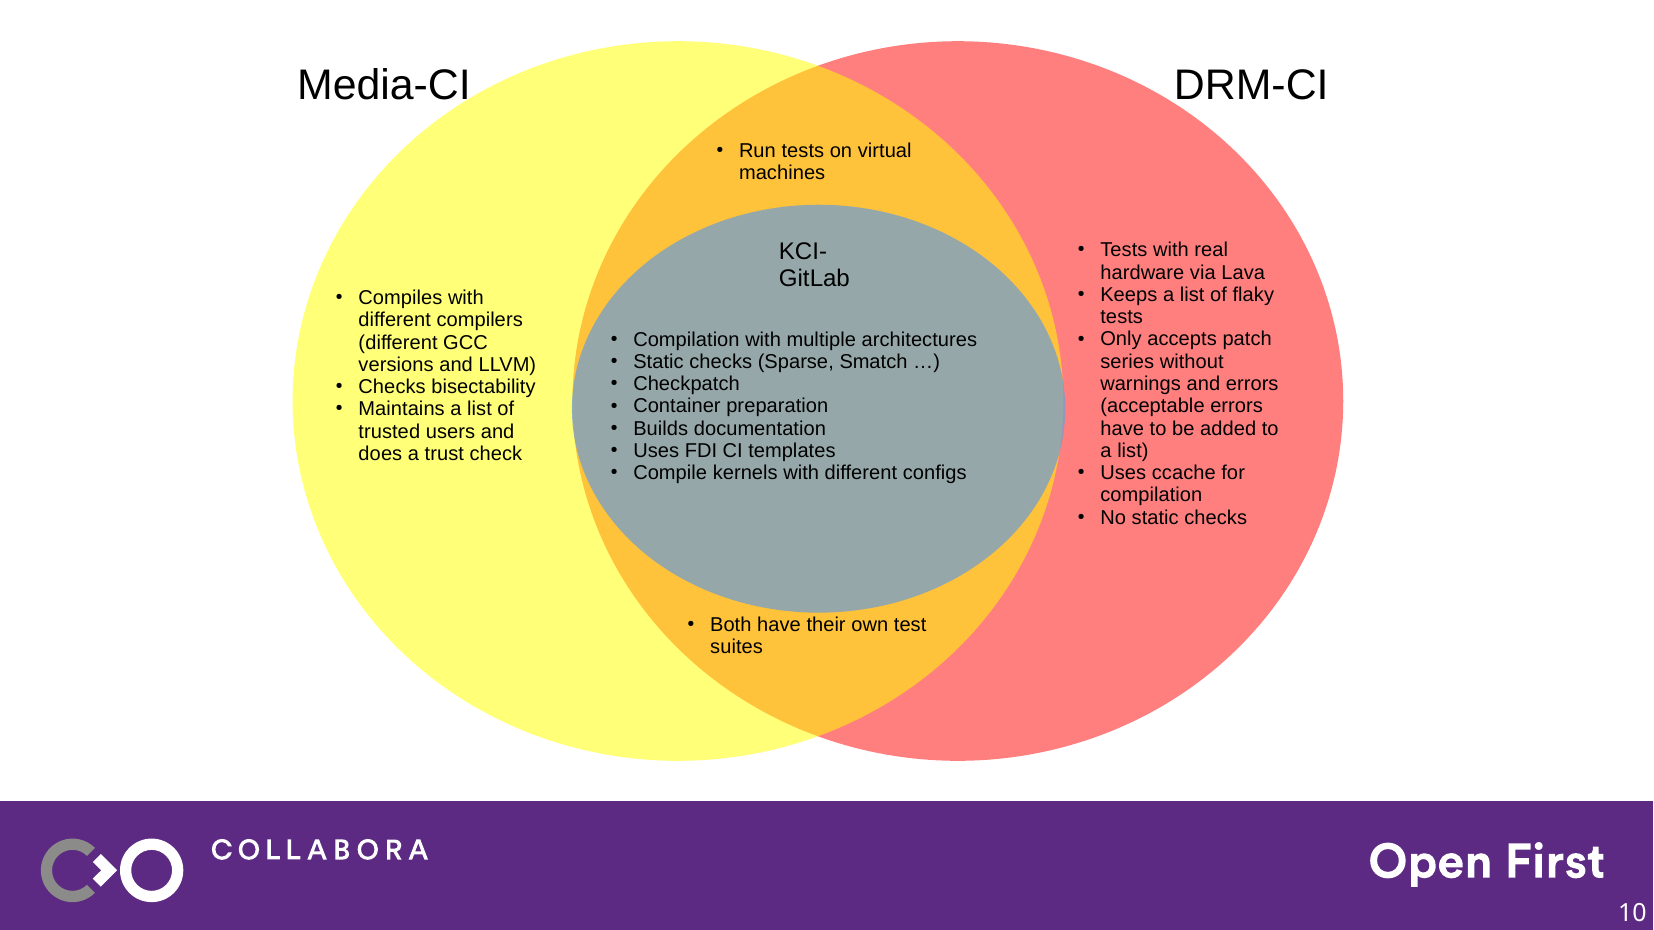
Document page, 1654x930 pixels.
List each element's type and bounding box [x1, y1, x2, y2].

picture [254, 2, 1382, 799]
